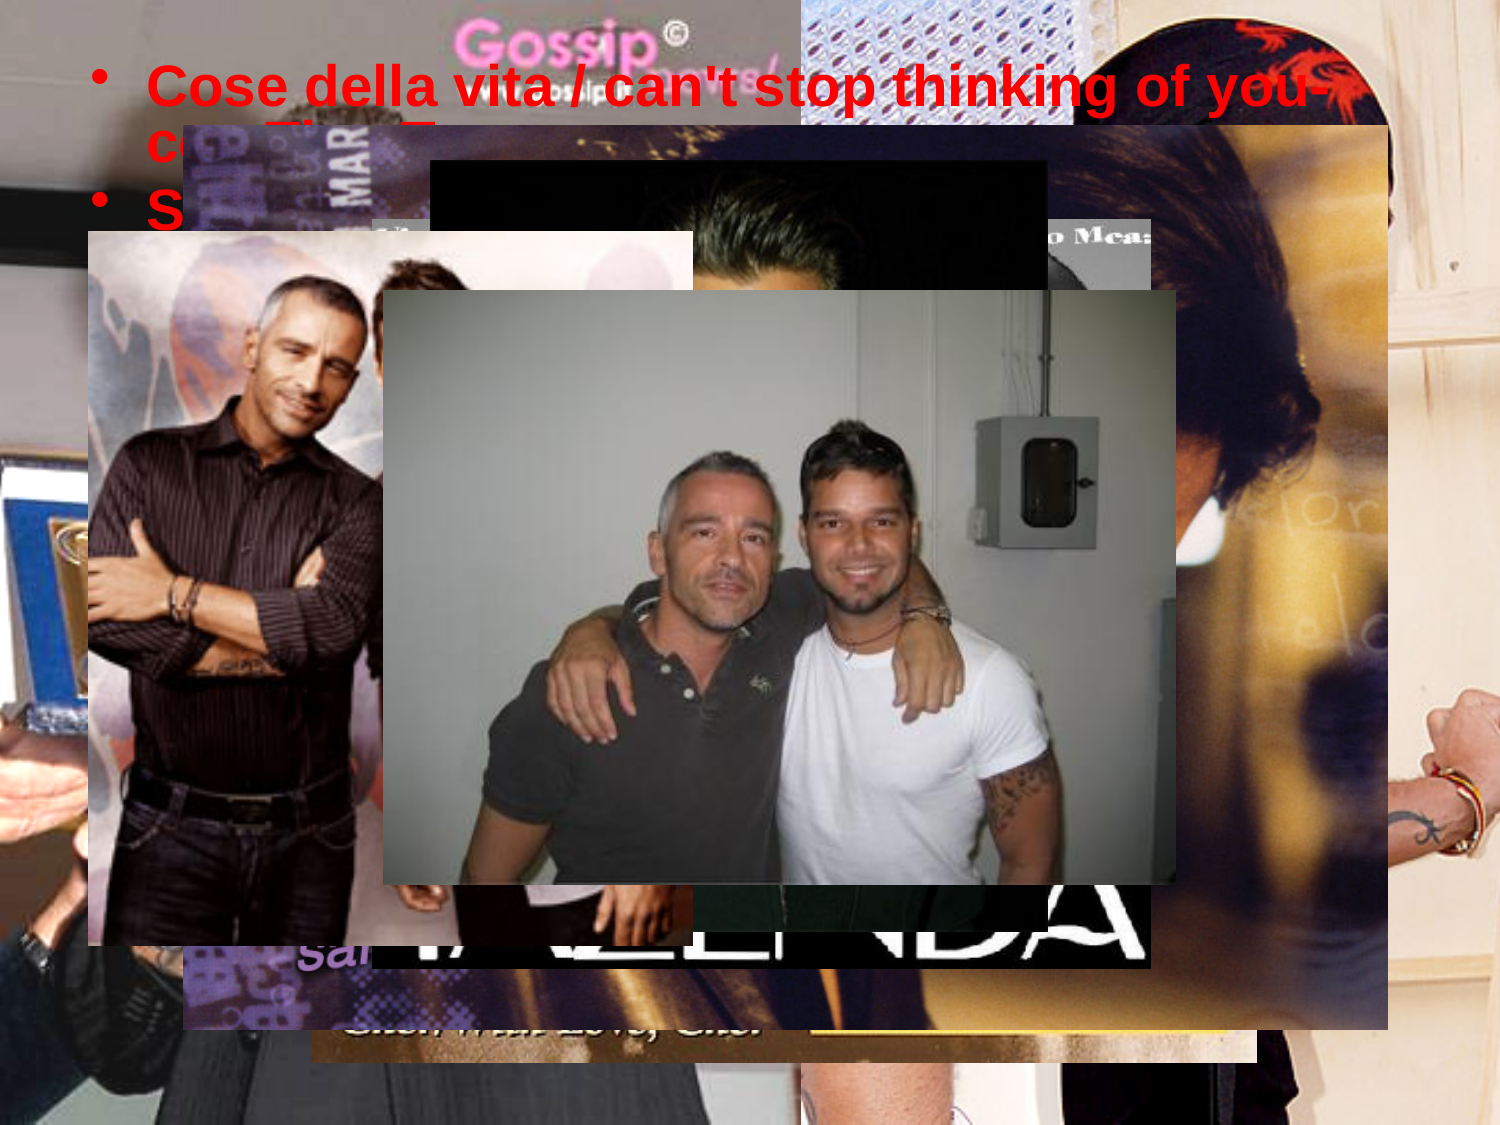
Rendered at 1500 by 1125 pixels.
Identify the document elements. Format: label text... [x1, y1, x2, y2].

picture [0, 0, 1500, 1125]
list Cose della vita / can't stop thinking of you-con Tina Turner Se bastasse una canzone-con Luciano Pavarotti Anima gamella-con i Gemelli Diversi Più che puoi-con Cher I belong to you-con Anastacia That's all I need to know-Difenderò-con Joe Cocker Nel blu dipinto di blu-con Laura Pausini A ti-con Ricardo Arjona Domo mia-con i Tazenda Non siamo soli-con Ricky Martin… [75, 54, 1425, 1005]
